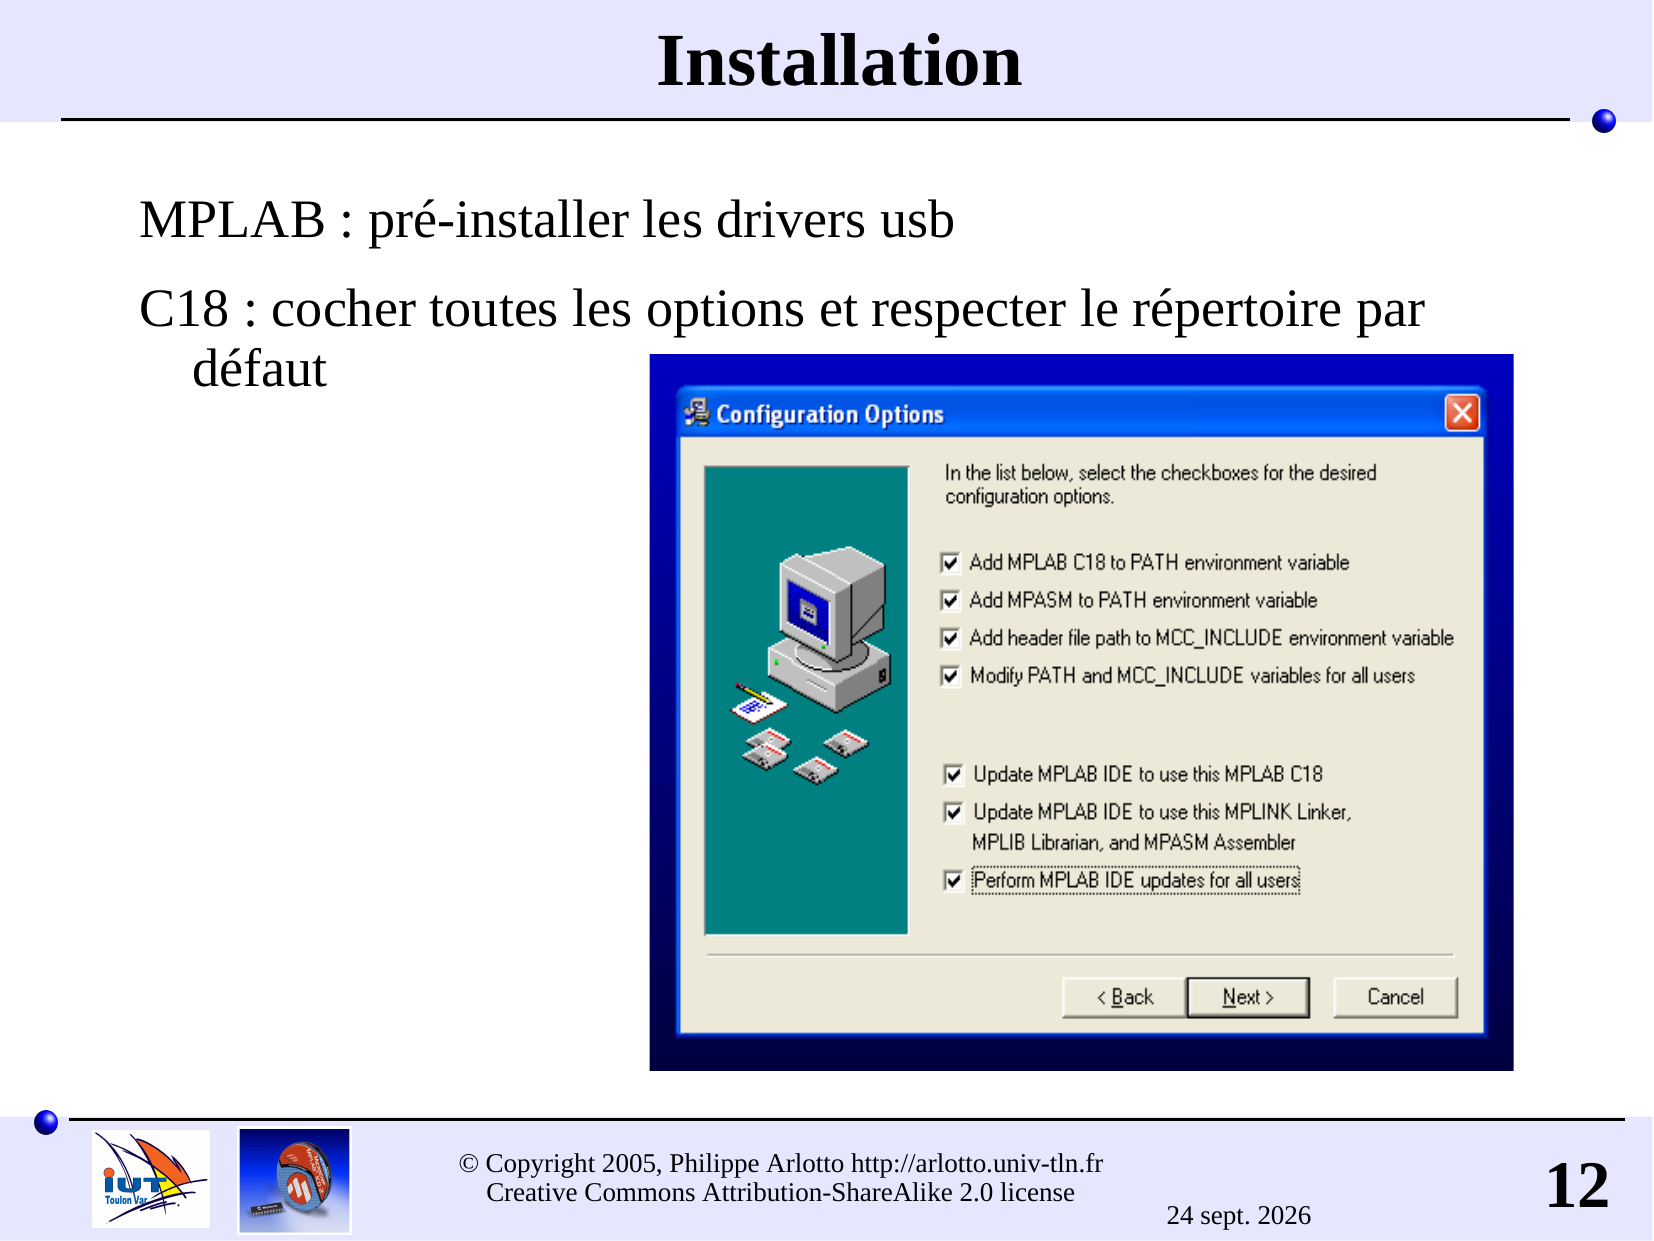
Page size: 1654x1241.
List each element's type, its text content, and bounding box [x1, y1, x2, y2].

list MPLAB : pré-installer les drivers usb C18 : cocher toutes les options et respecter le répertoire par défaut [121, 188, 1534, 1039]
title Installation [95, 14, 1585, 107]
picture [237, 1126, 352, 1235]
picture [649, 354, 1514, 1071]
